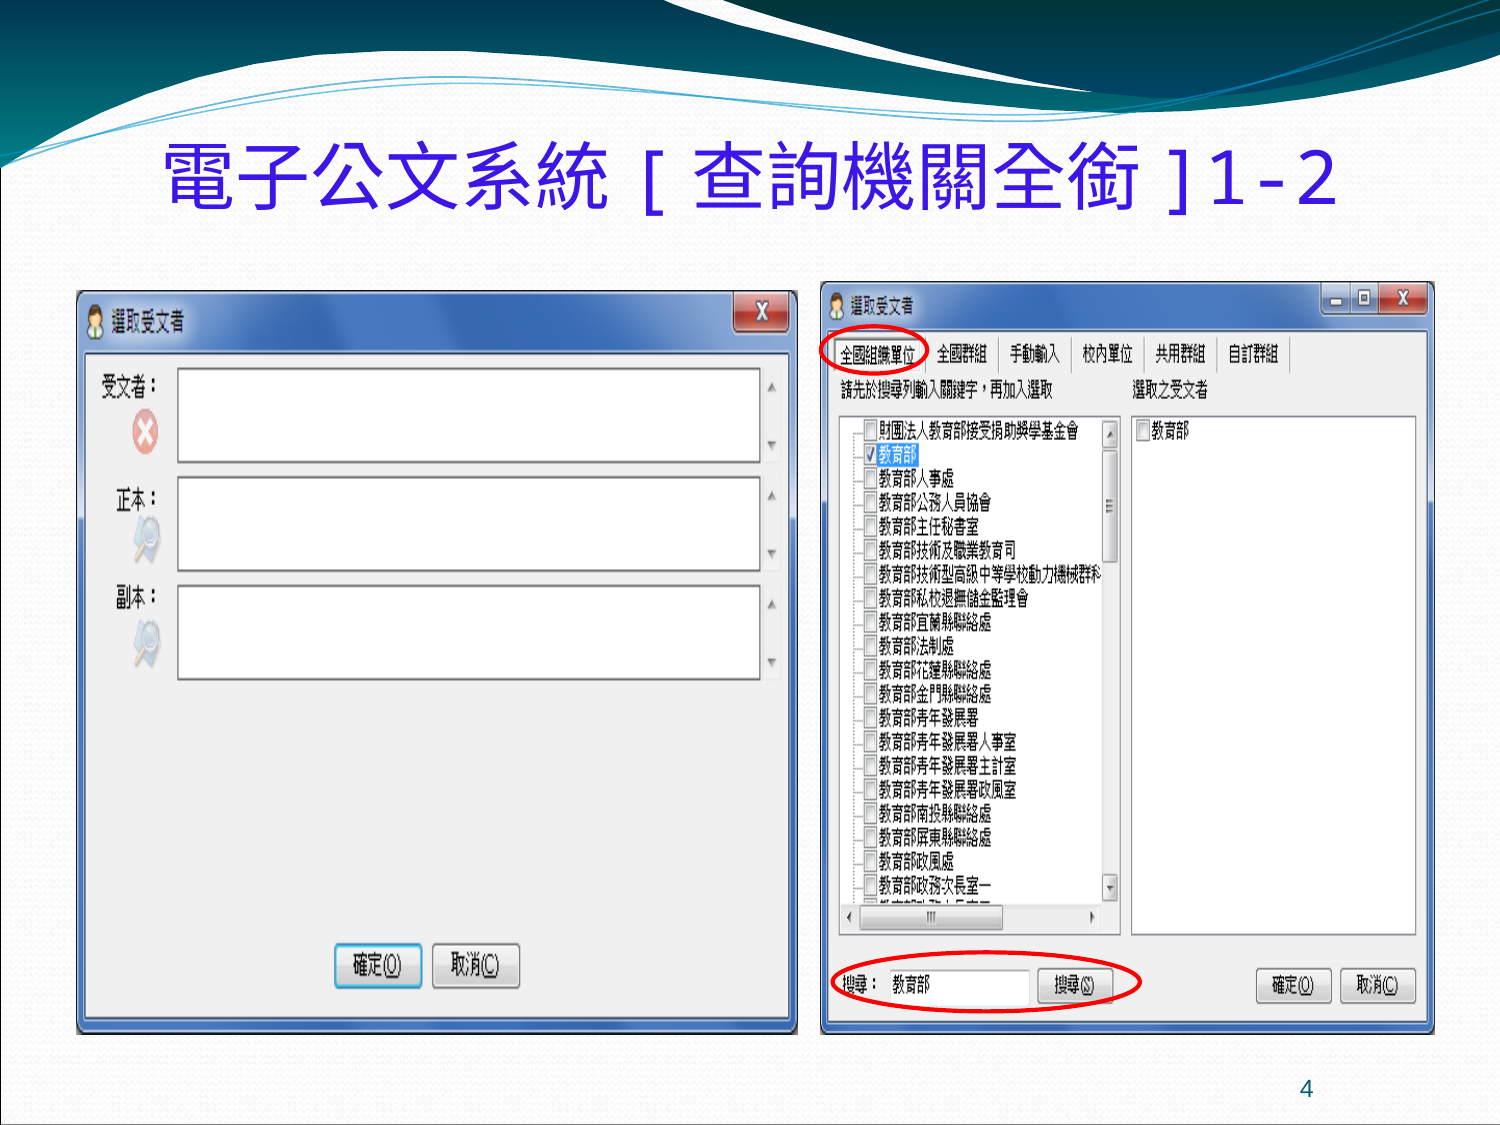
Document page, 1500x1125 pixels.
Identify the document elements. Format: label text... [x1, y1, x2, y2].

text_box 4 [1299, 1042, 1426, 1103]
picture [824, 329, 925, 371]
picture [76, 290, 798, 1036]
title 電子公文系統[查詢機關全銜]1-2 [75, 115, 1426, 220]
picture [820, 281, 1436, 1036]
